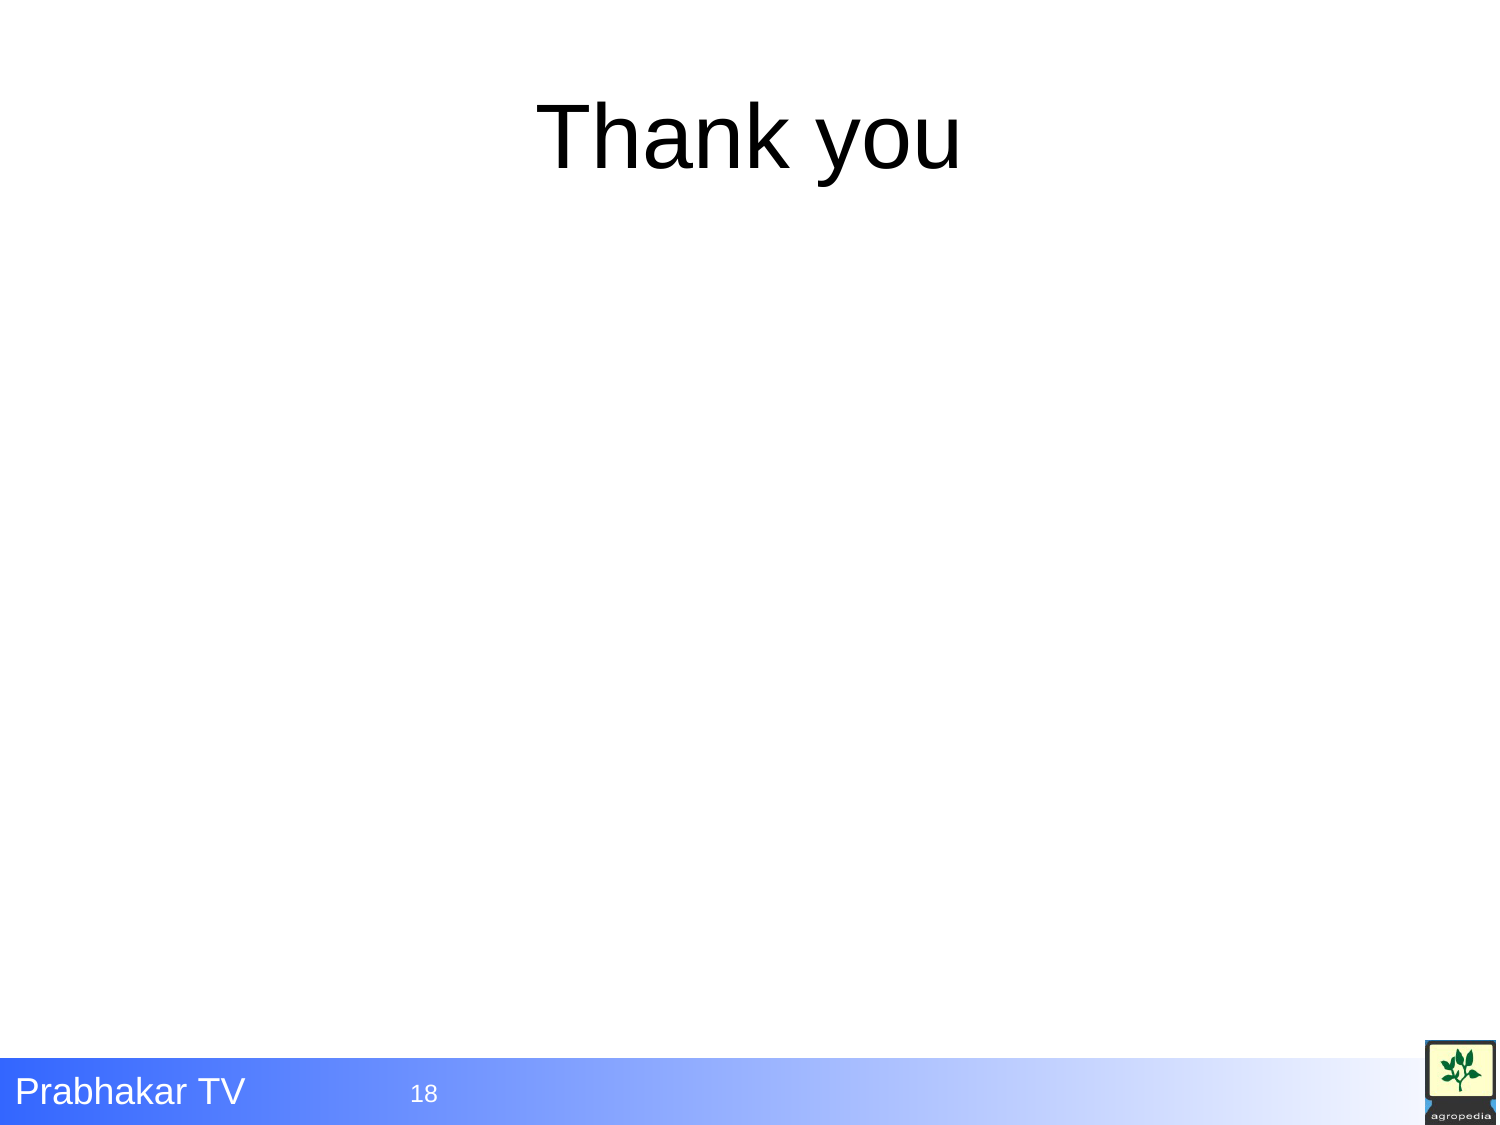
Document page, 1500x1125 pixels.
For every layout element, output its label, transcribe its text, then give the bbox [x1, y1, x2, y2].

title Thank you [41, 81, 1459, 193]
picture [1425, 1040, 1496, 1125]
